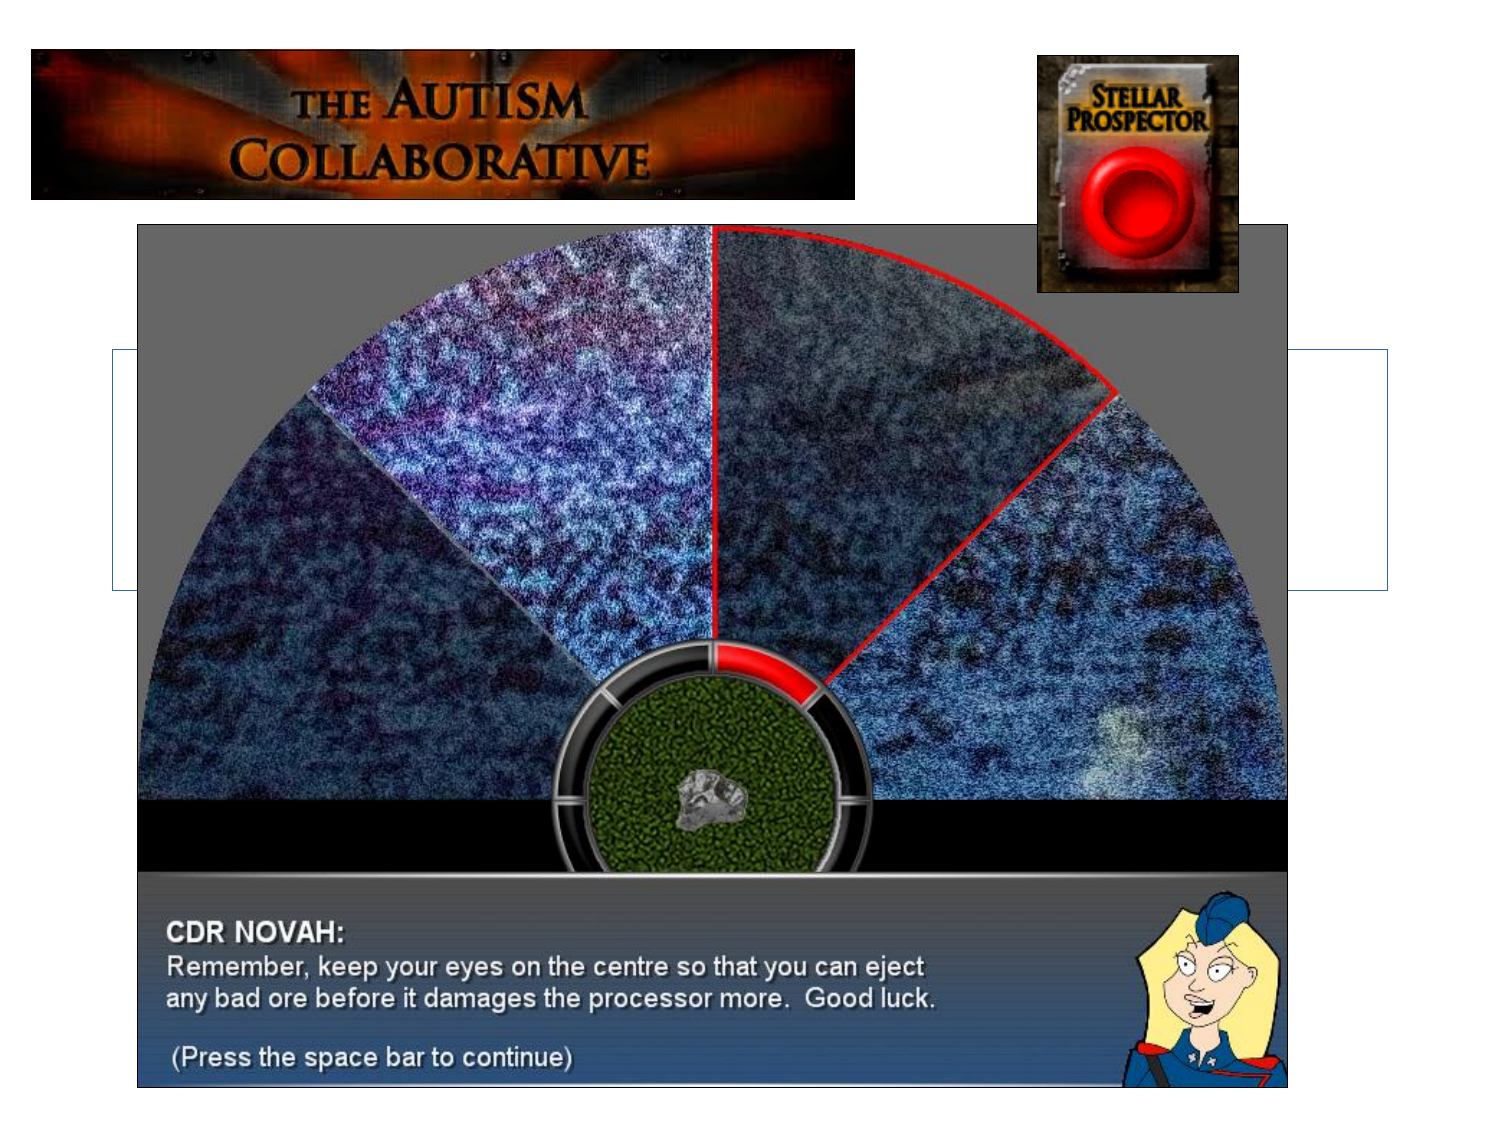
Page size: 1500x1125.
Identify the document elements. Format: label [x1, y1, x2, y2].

picture [137, 55, 1288, 1088]
title [1288, 349, 1388, 591]
picture [31, 49, 855, 200]
title [112, 349, 137, 591]
